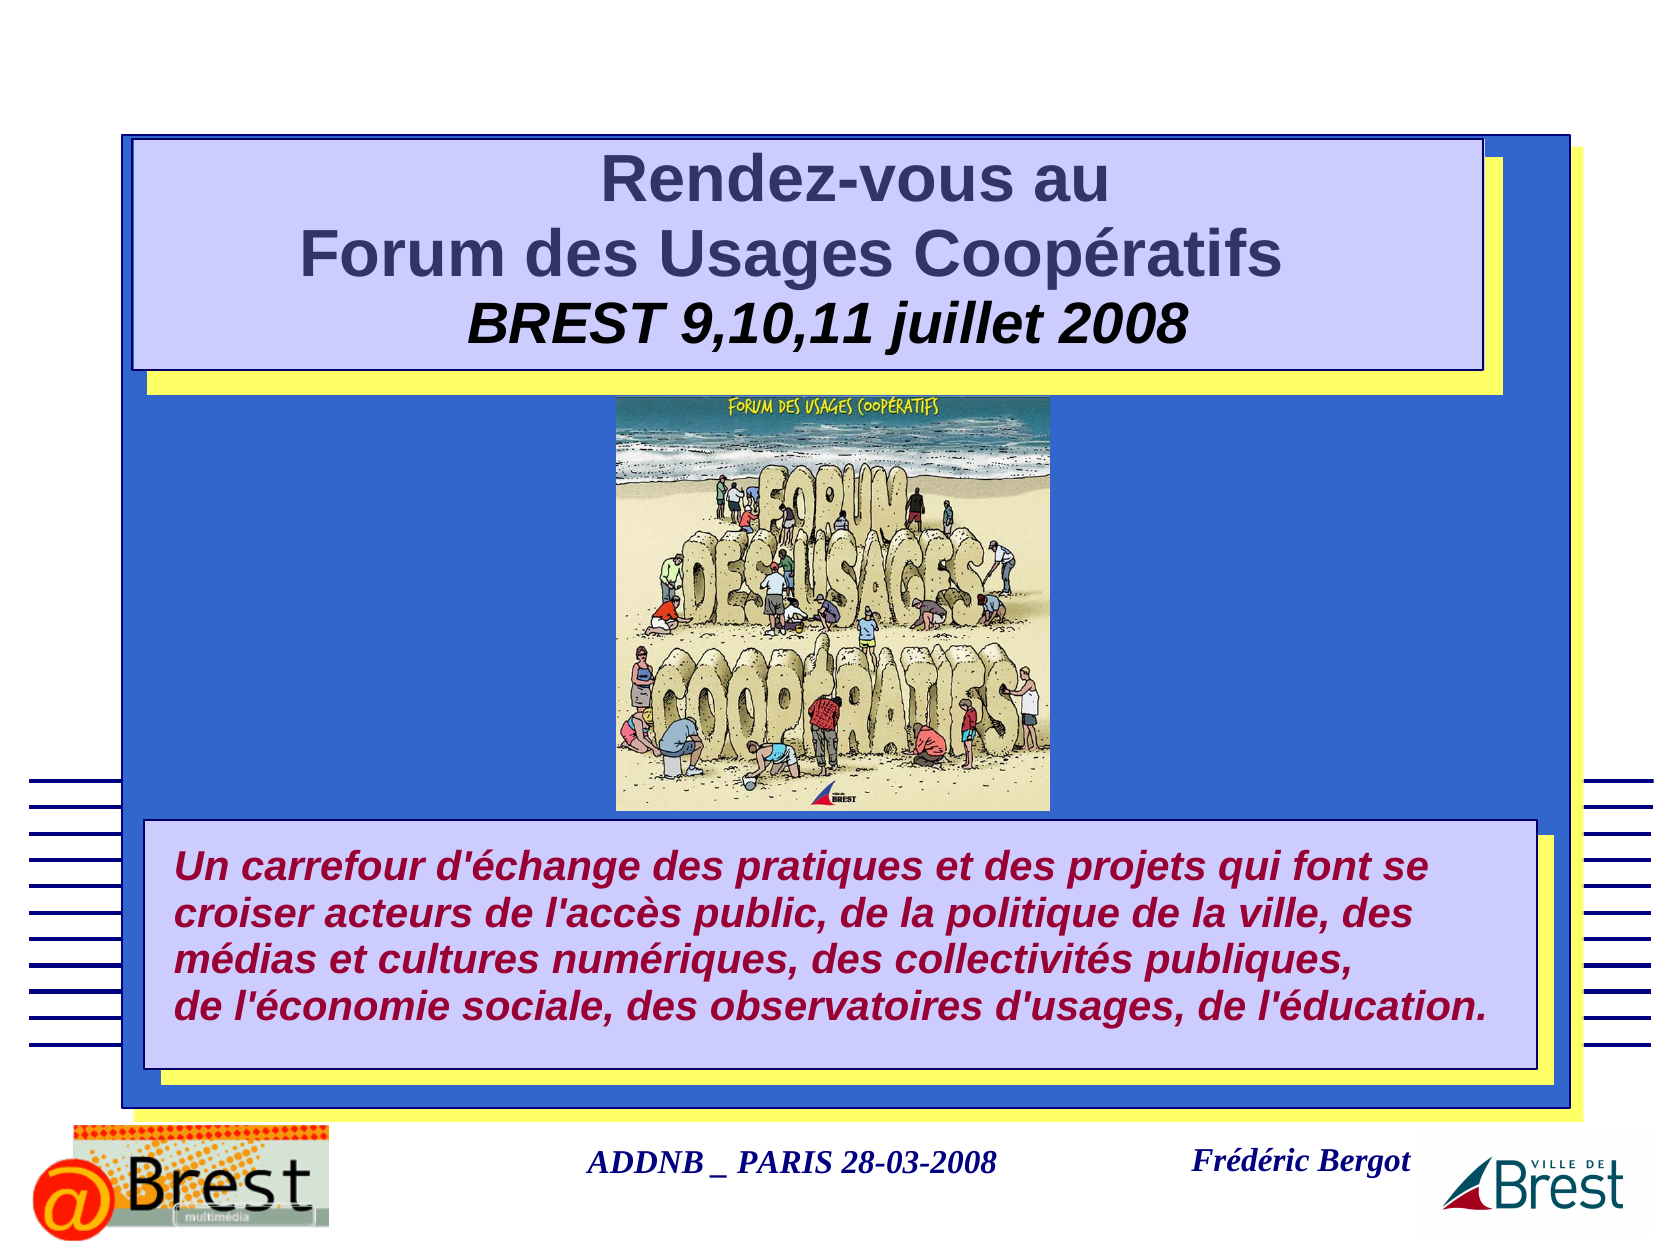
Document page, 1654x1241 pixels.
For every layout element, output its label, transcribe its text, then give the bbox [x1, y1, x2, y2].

text_box [144, 820, 1554, 1085]
picture [28, 1125, 329, 1241]
picture [1414, 1128, 1651, 1238]
picture [616, 396, 1050, 811]
text_box [134, 139, 1503, 395]
text_box Un carrefour d'échange des pratiques et des projets qui font se croiser acteurs de l'accès public, de la politique de la ville, des médias et cultures numériques, des collectivités publiques, de l'économie sociale, des observatoires d'usages, de l'éducation. [173, 842, 1528, 1080]
text_box Rendez-vous au Forum des Usages Coopératifs BREST 9,10,11 juillet 2008 [151, 141, 1654, 358]
